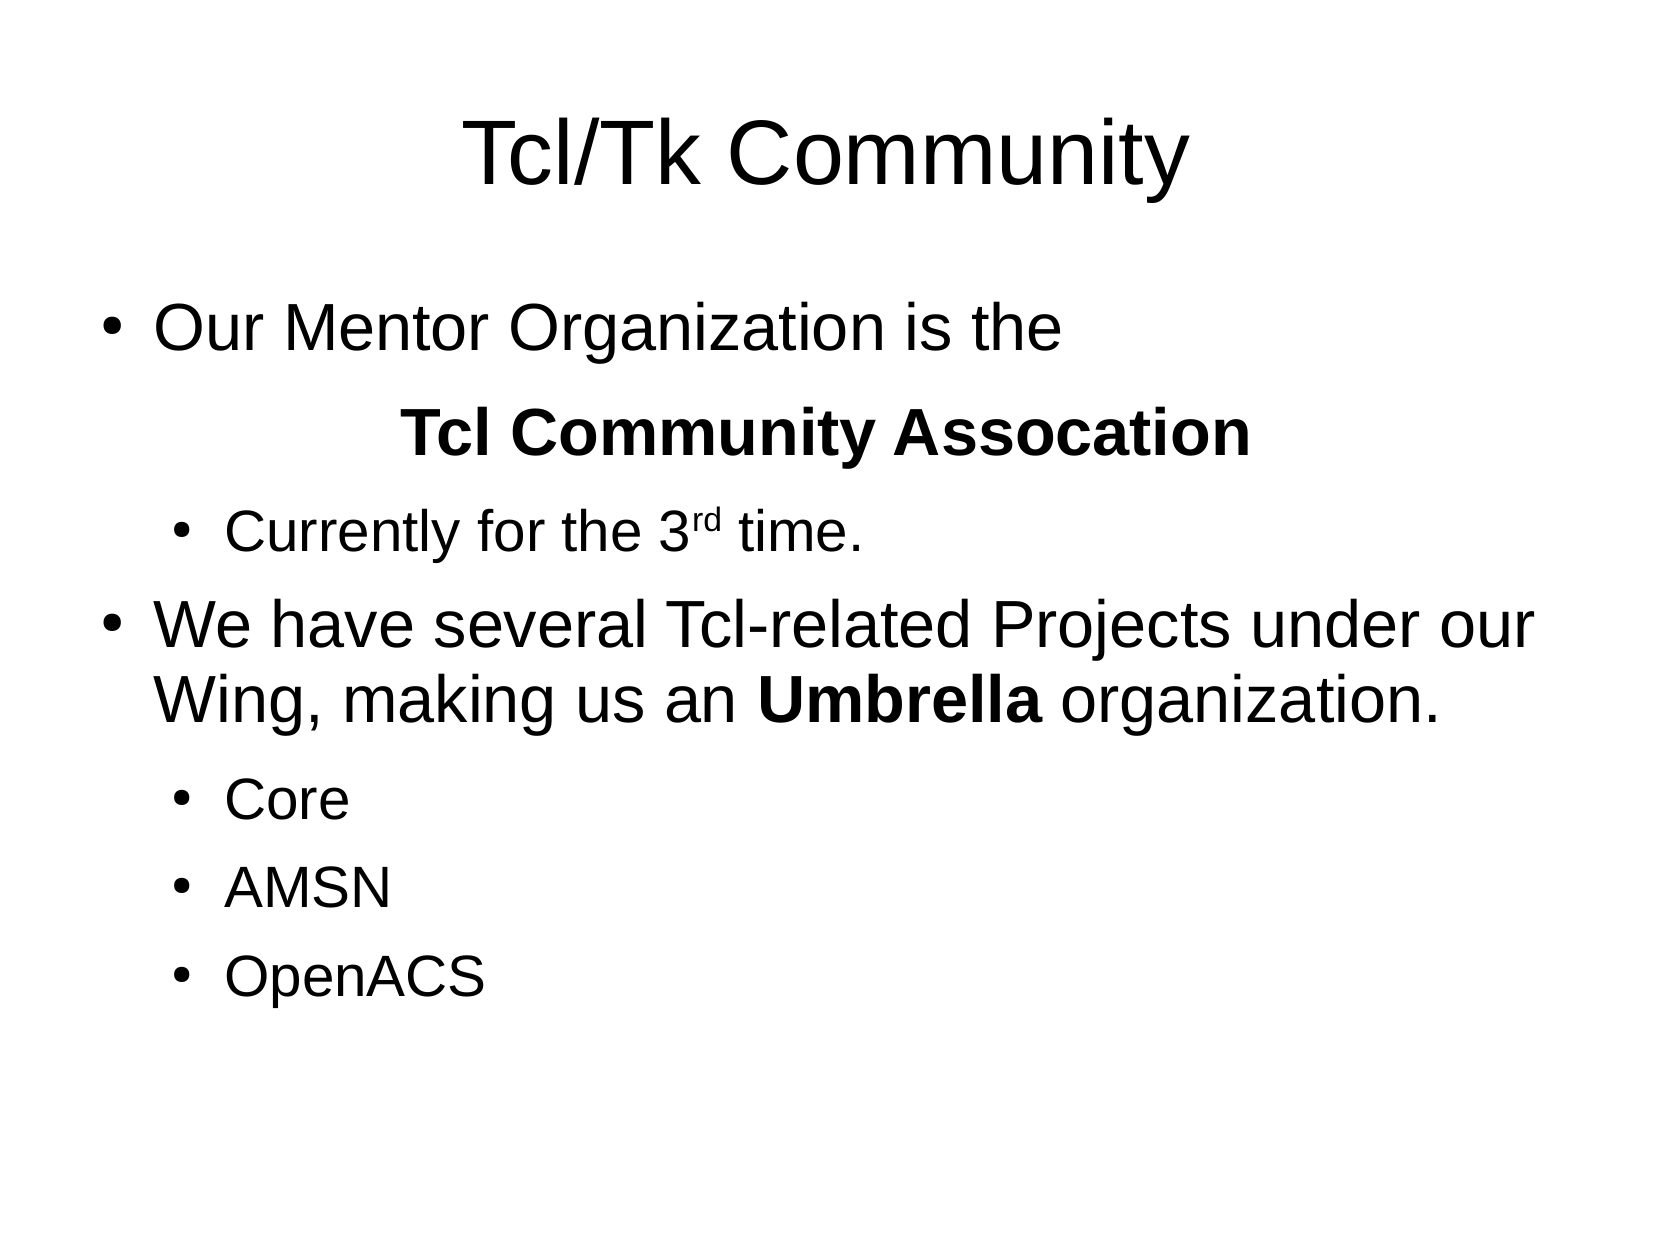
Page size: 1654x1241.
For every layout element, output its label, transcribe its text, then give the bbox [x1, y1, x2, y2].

title Tcl/Tk Community [82, 56, 1571, 250]
list Our Mentor Organization is the Tcl Community Assocation Currently for the 3rd time. We have several Tcl-related Projects under our Wing, making us an Umbrella organization. Core AMSN OpenACS [82, 290, 1571, 1094]
